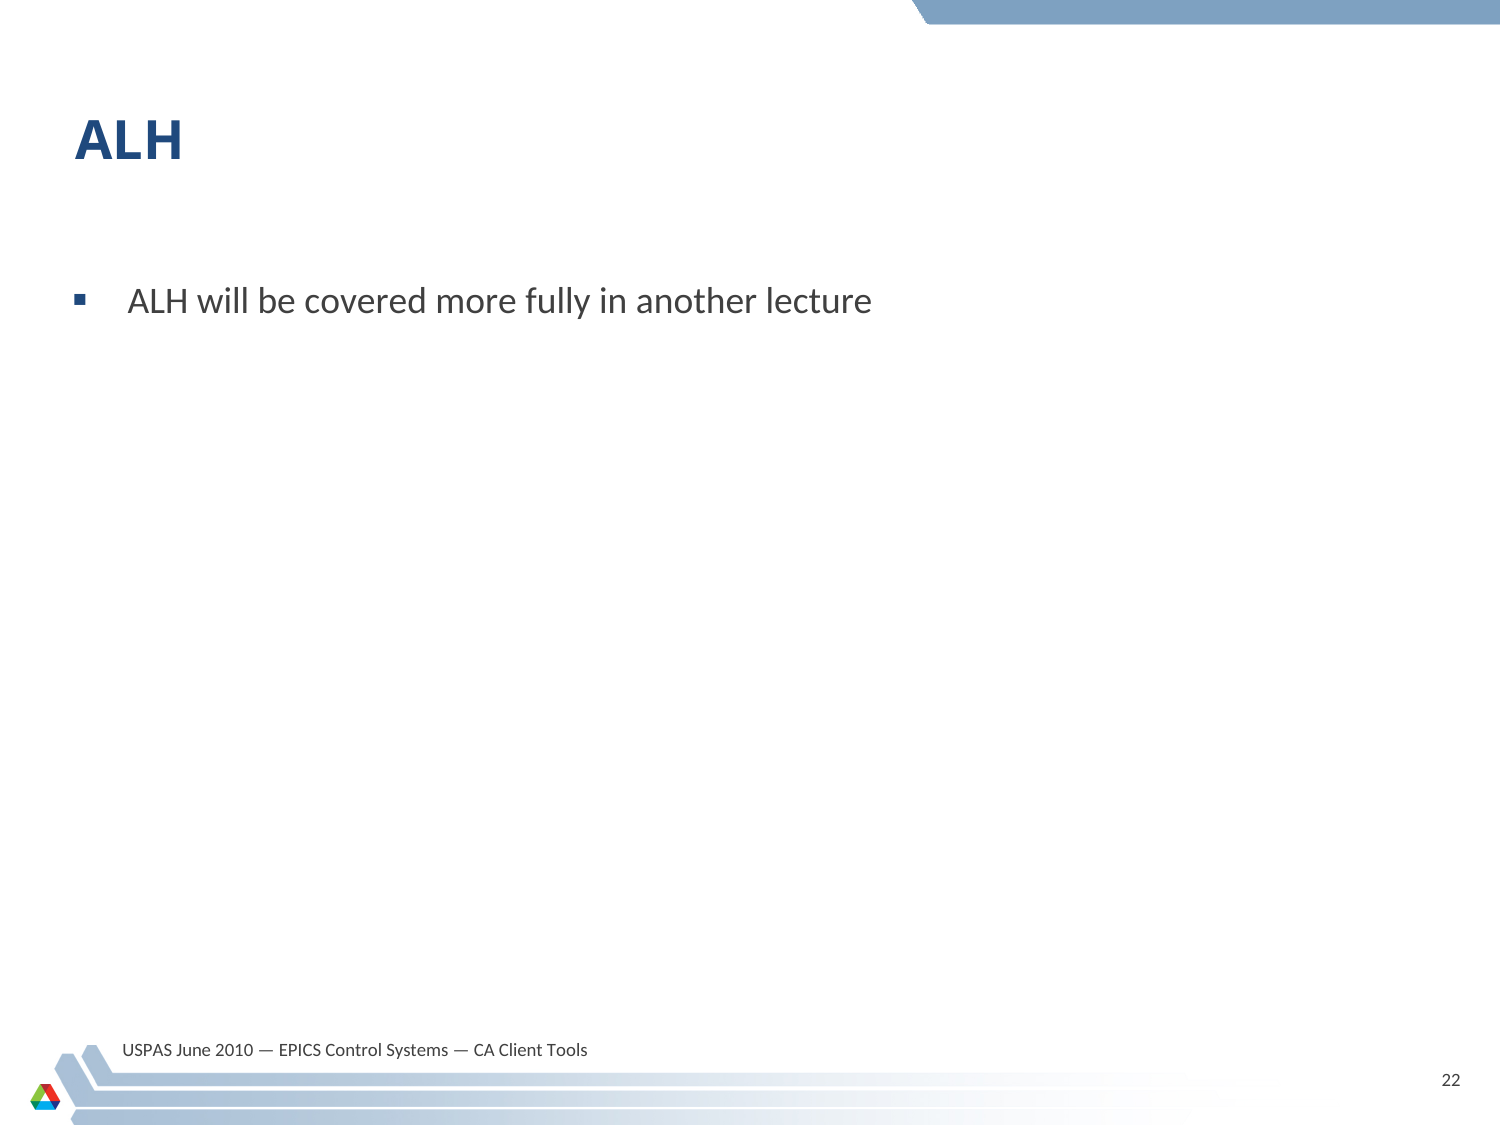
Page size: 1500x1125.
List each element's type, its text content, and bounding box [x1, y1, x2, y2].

picture [0, 1037, 1500, 1125]
title ALH [75, 45, 1426, 233]
picture [0, 0, 1500, 26]
list ALH will be covered more fully in another lecture [56, 229, 1359, 741]
